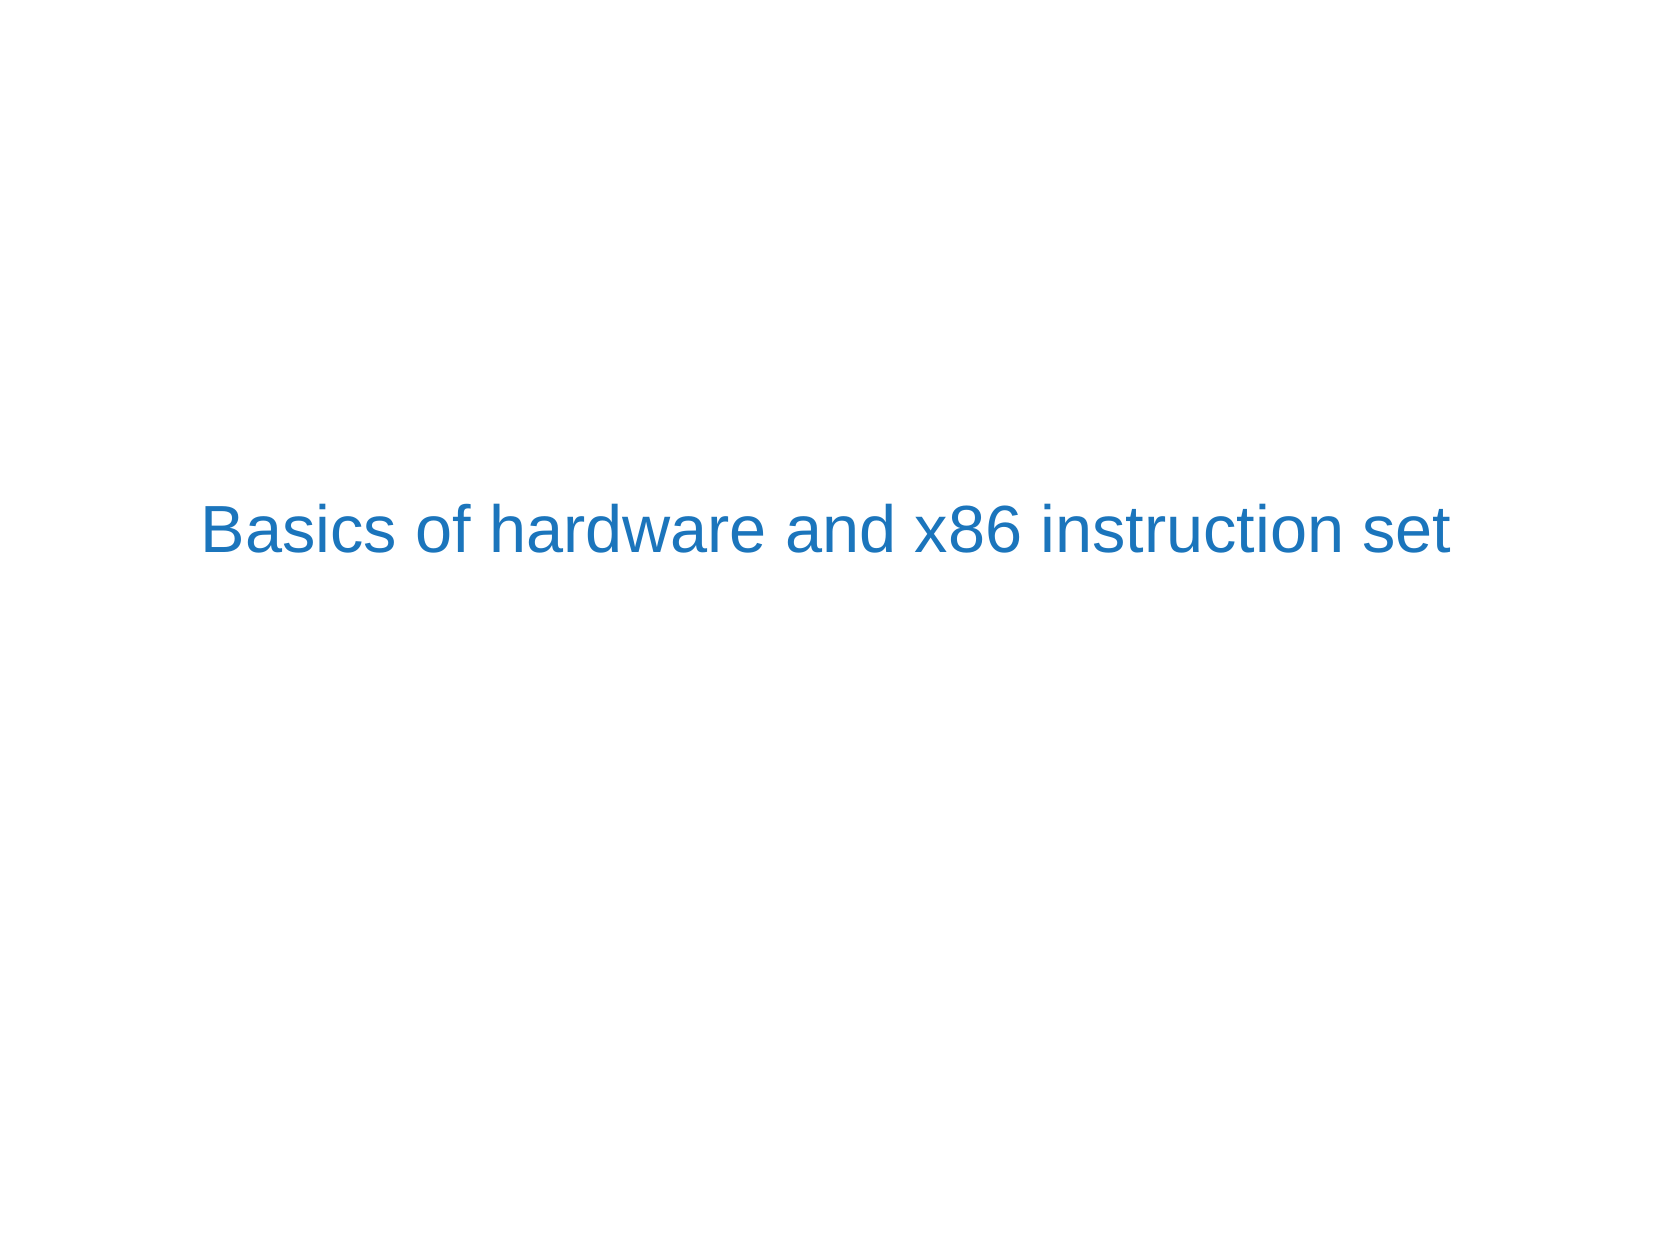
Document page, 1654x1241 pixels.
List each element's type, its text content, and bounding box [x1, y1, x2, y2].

subtitle Basics of hardware and x86 instruction set [82, 49, 1571, 1010]
